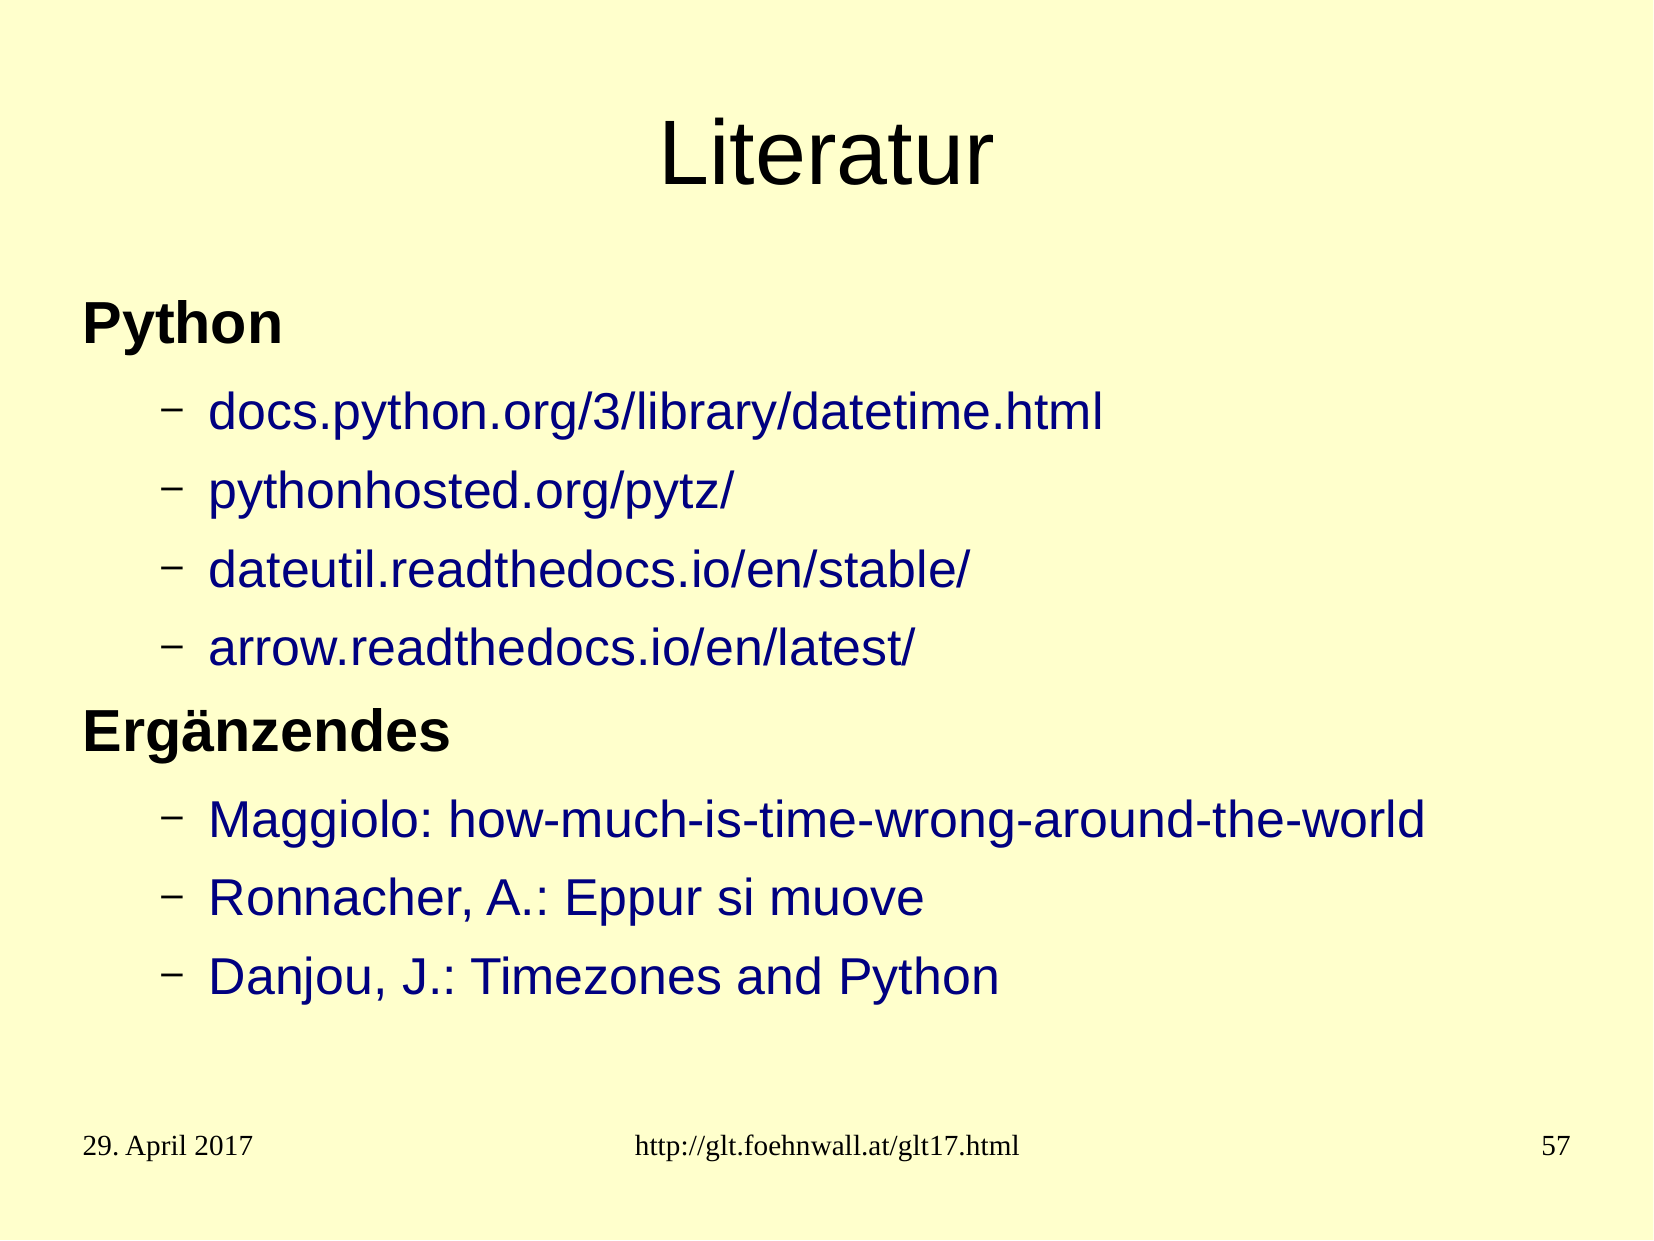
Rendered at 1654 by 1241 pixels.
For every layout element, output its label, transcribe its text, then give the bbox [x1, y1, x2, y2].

list Python docs.python.org/3/library/datetime.html pythonhosted.org/pytz/ dateutil.readthedocs.io/en/stable/ arrow.readthedocs.io/en/latest/ Ergänzendes Maggiolo: how-much-is-time-wrong-around-the-world Ronnacher, A.: Eppur si muove Danjou, J.: Timezones and Python [82, 290, 1571, 1010]
title Literatur [82, 49, 1571, 257]
